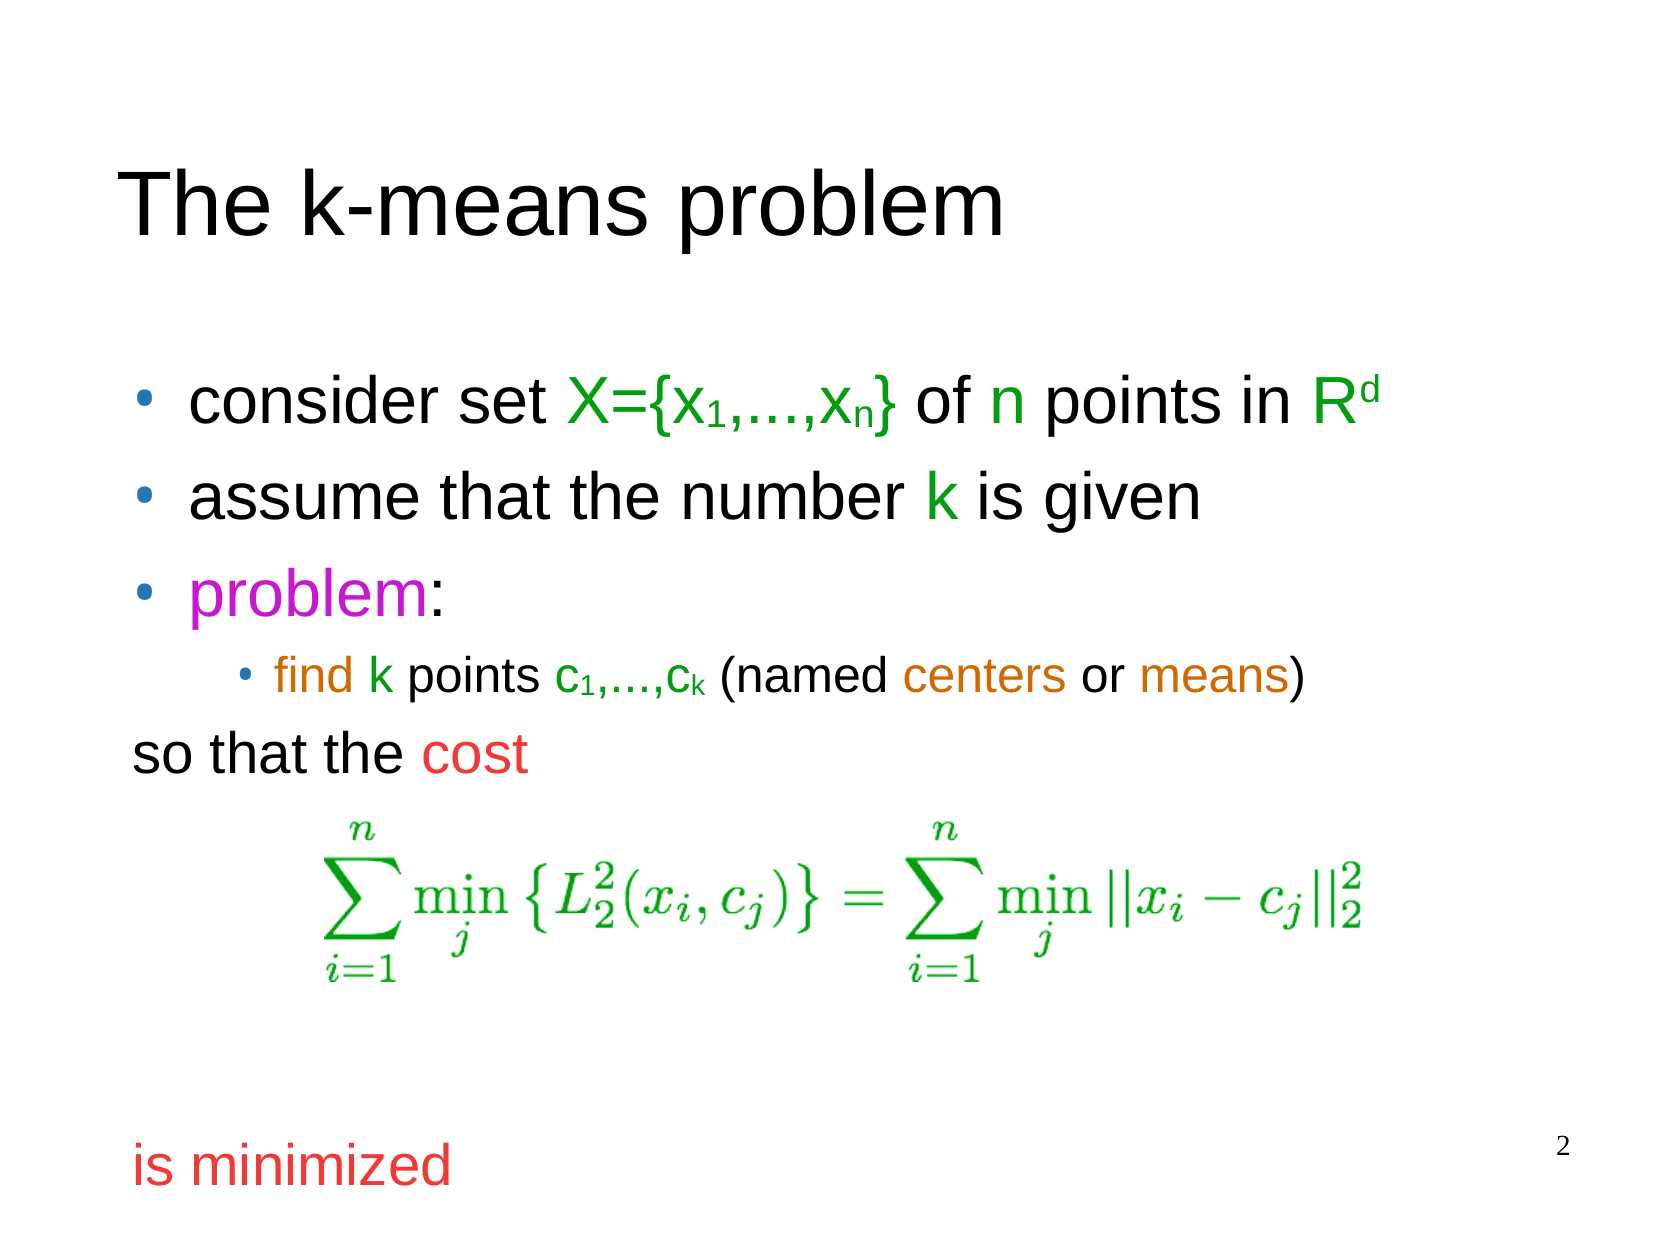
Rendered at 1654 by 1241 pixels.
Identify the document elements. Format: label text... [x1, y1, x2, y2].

picture [324, 821, 1362, 982]
title The k-means problem [109, 137, 1543, 317]
list consider set X={x1,...,xn} of n points in Rd assume that the number k is given problem: find k points c1,...,ck (named centers or means) so that the cost is minimized [125, 350, 1559, 1241]
